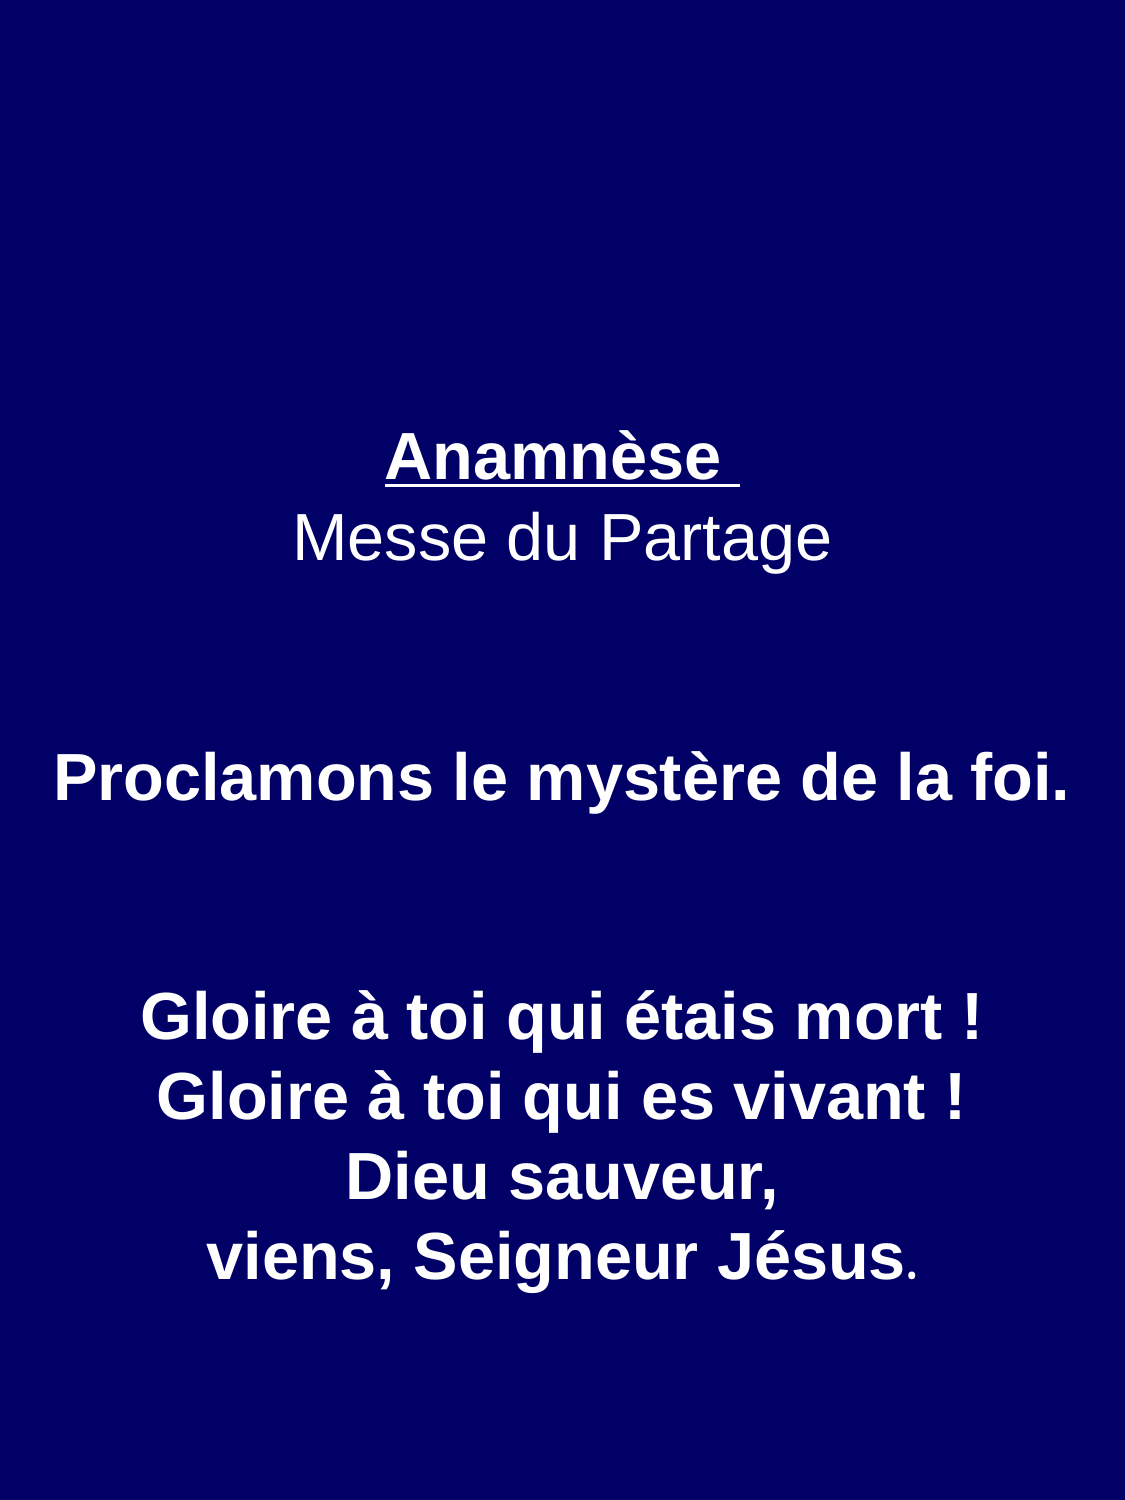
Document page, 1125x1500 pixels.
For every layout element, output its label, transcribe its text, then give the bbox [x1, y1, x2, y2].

text_box Anamnèse Messe du Partage Proclamons le mystère de la foi. Gloire à toi qui étais mort ! Gloire à toi qui es vivant ! Dieu sauveur, viens, Seigneur Jésus. [38, 343, 1087, 1439]
